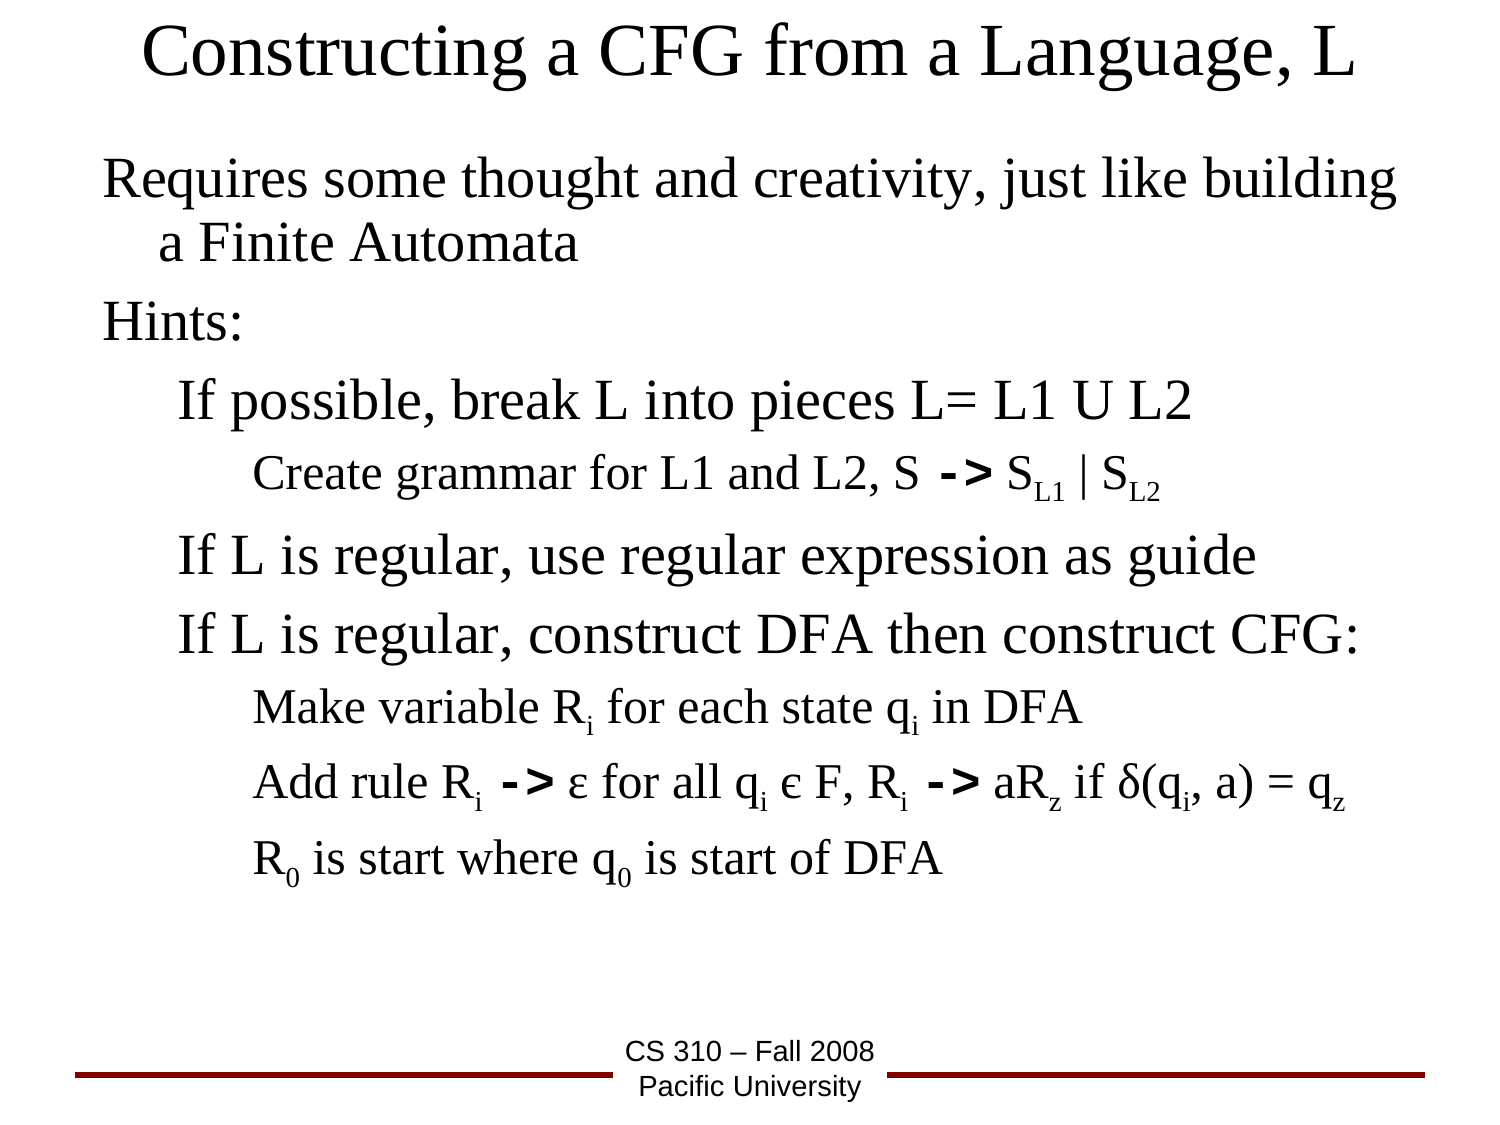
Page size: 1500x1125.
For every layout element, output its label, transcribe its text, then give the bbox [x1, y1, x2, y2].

list Requires some thought and creativity, just like building a Finite Automata Hints: If possible, break L into pieces L= L1 U L2 Create grammar for L1 and L2, S -> SL1 | SL2 If L is regular, use regular expression as guide If L is regular, construct DFA then construct CFG: Make variable Ri for each state qi in DFA Add rule Ri -> ε for all qi є F, Ri -> aRz if δ(qi, a) = qz R0 is start where q0 is start of DFA [87, 137, 1438, 1063]
title Constructing a CFG from a Language, L [112, 0, 1388, 103]
